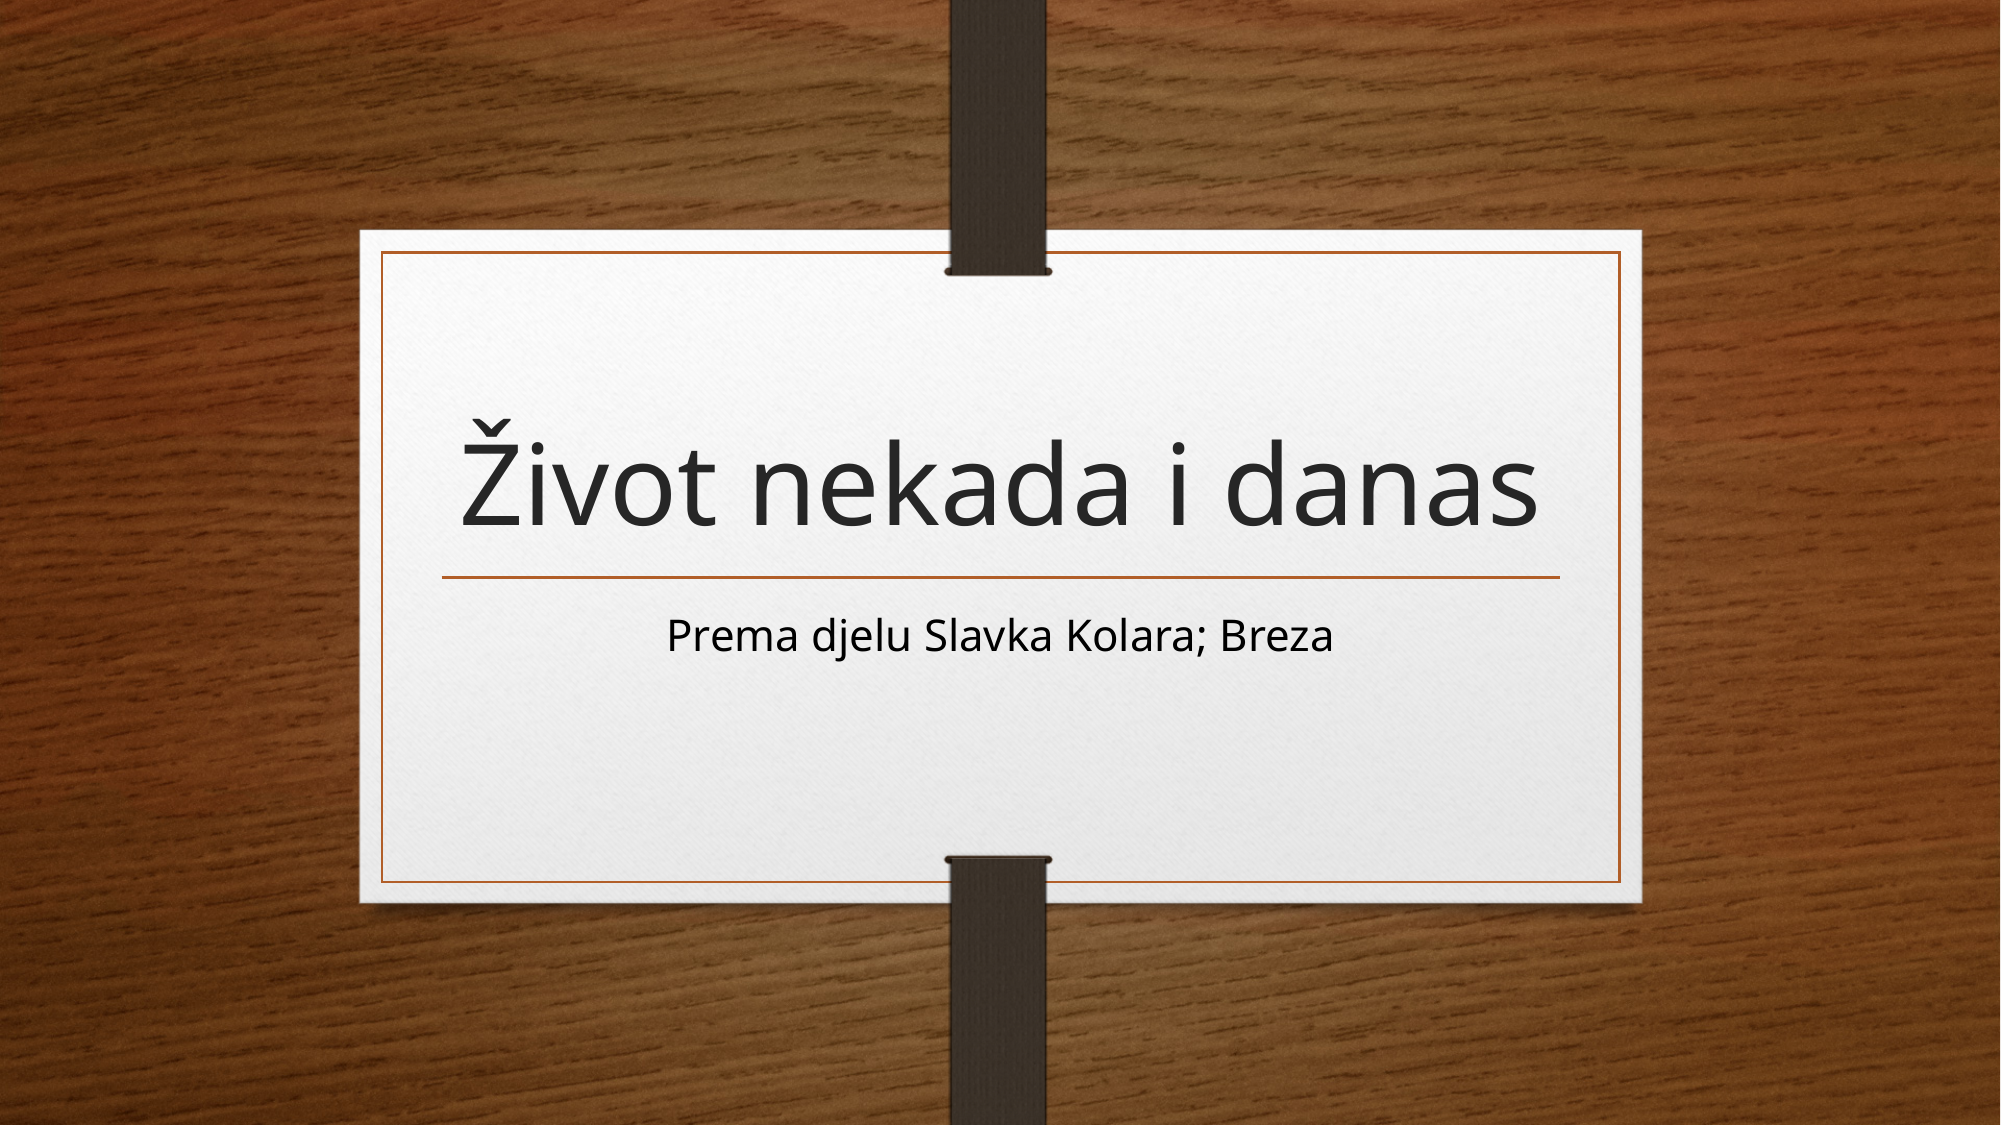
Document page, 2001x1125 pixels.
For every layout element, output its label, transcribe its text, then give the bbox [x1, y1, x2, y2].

subtitle Prema djelu Slavka Kolara; Breza [441, 600, 1560, 817]
title Život nekada i danas [441, 306, 1560, 556]
